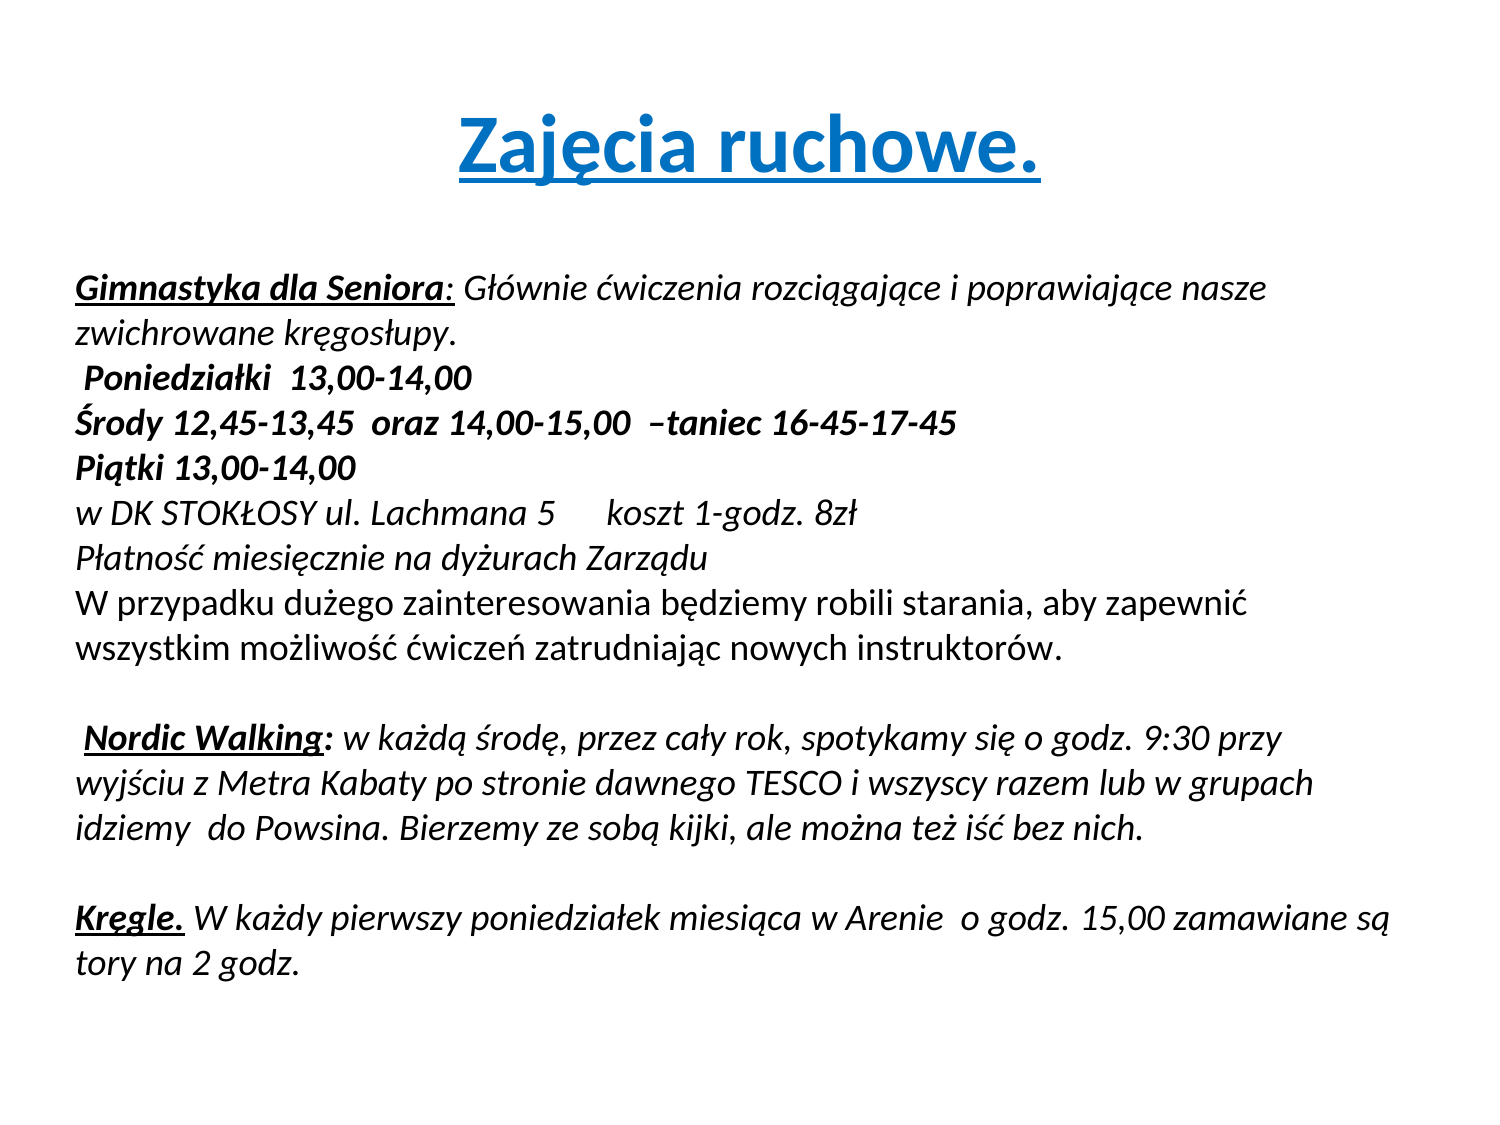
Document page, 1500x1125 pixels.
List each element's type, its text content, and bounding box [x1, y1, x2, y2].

list Gimnastyka dla Seniora: Głównie ćwiczenia rozciągające i poprawiające nasze zwichrowane kręgosłupy. Poniedziałki 13,00-14,00 Środy 12,45-13,45 oraz 14,00-15,00 –taniec 16-45-17-45 Piątki 13,00-14,00 w DK STOKŁOSY ul. Lachmana 5 koszt 1-godz. 8zł Płatność miesięcznie na dyżurach Zarządu W przypadku dużego zainteresowania będziemy robili starania, aby zapewnić wszystkim możliwość ćwiczeń zatrudniając nowych instruktorów. Nordic Walking: w każdą środę, przez cały rok, spotykamy się o godz. 9:30 przy wyjściu z Metra Kabaty po stronie dawnego TESCO i wszyscy razem lub w grupach idziemy do Powsina. Bierzemy ze sobą kijki, ale można też iść bez nich. Kręgle. W każdy pierwszy poniedziałek miesiąca w Arenie o godz. 15,00 zamawiane są tory na 2 godz. [75, 263, 1395, 992]
title Zajęcia ruchowe. [75, 44, 1425, 233]
